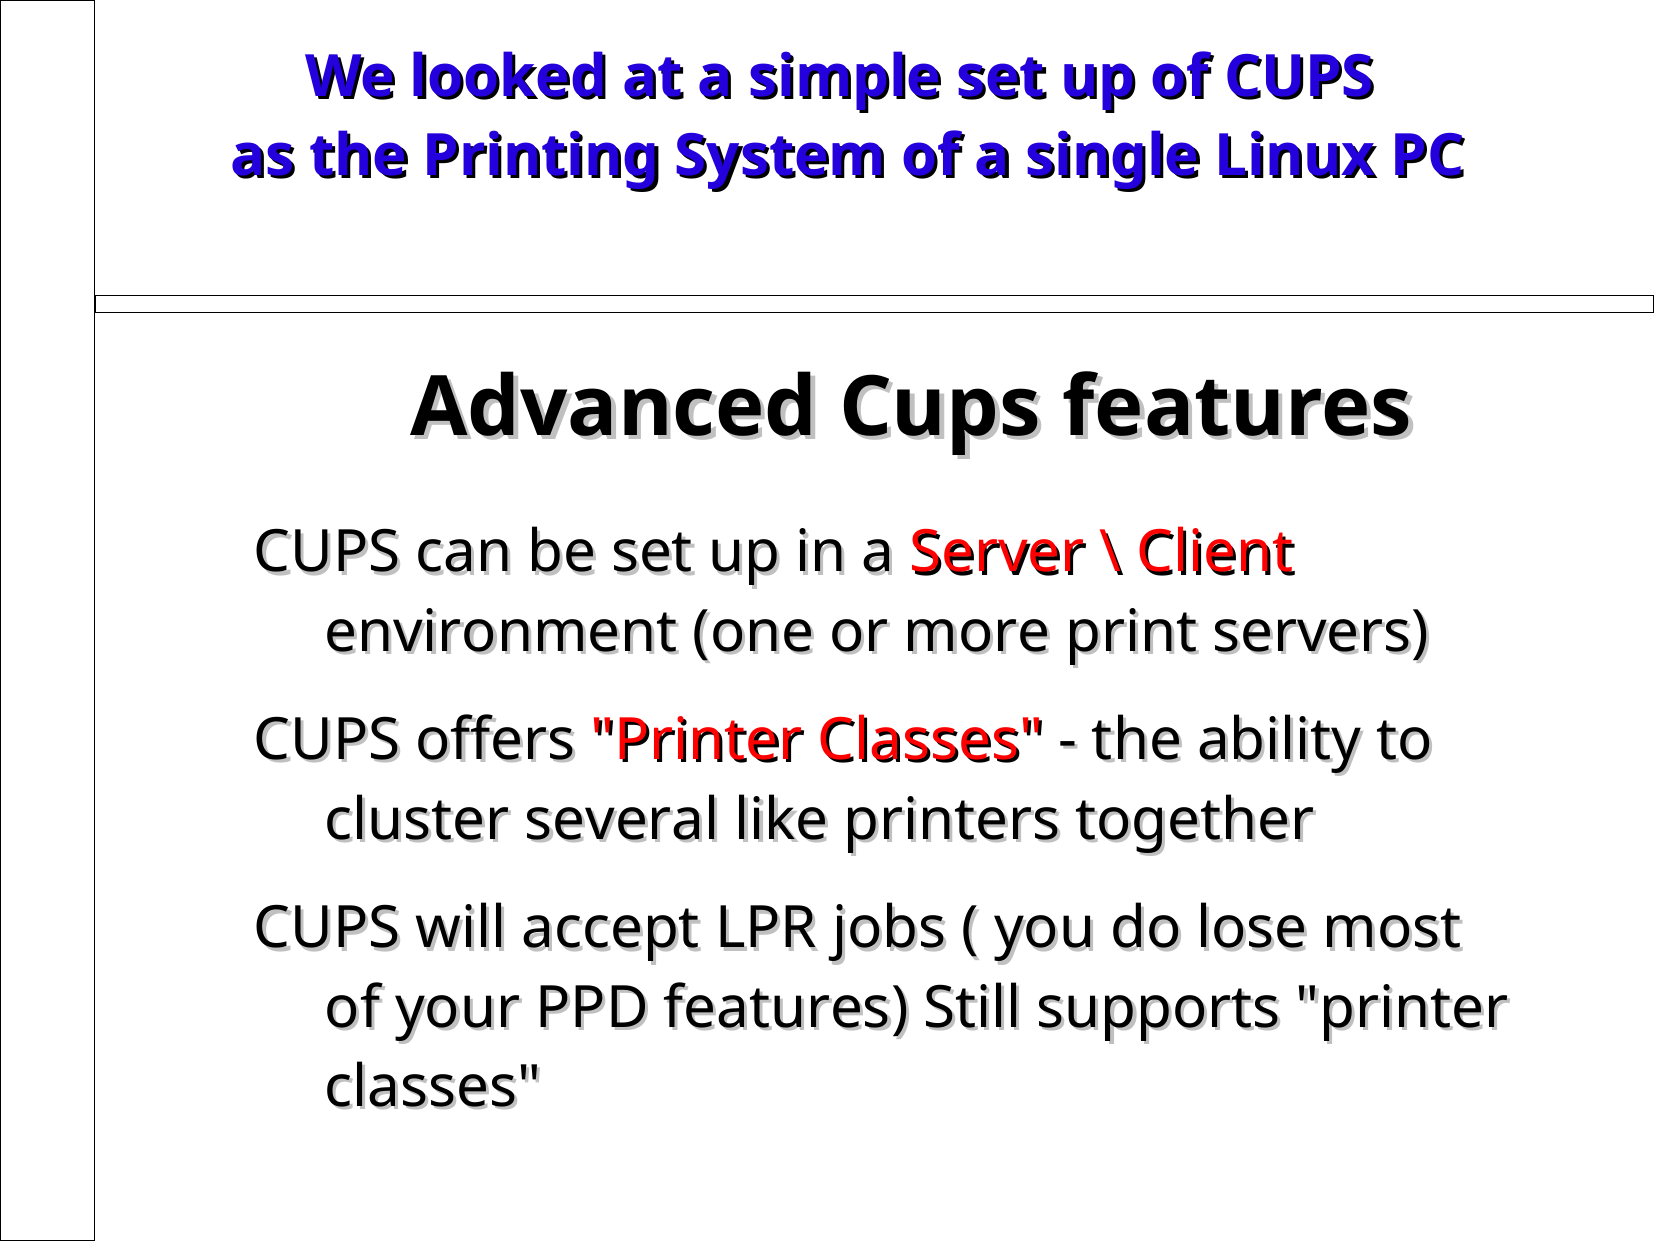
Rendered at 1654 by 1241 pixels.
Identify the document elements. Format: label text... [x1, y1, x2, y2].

text_box Advanced Cups features [265, 346, 1558, 460]
text_box CUPS can be set up in a Server \ Client environment (one or more print servers) CUPS offers "Printer Classes" - the ability to cluster several like printers together CUPS will accept LPR jobs ( you do lose most of your PPD features) Still supports "printer classes" [242, 509, 1517, 1195]
text_box We looked at a simple set up of CUPS as the Printing System of a single Linux PC [149, 34, 1545, 201]
